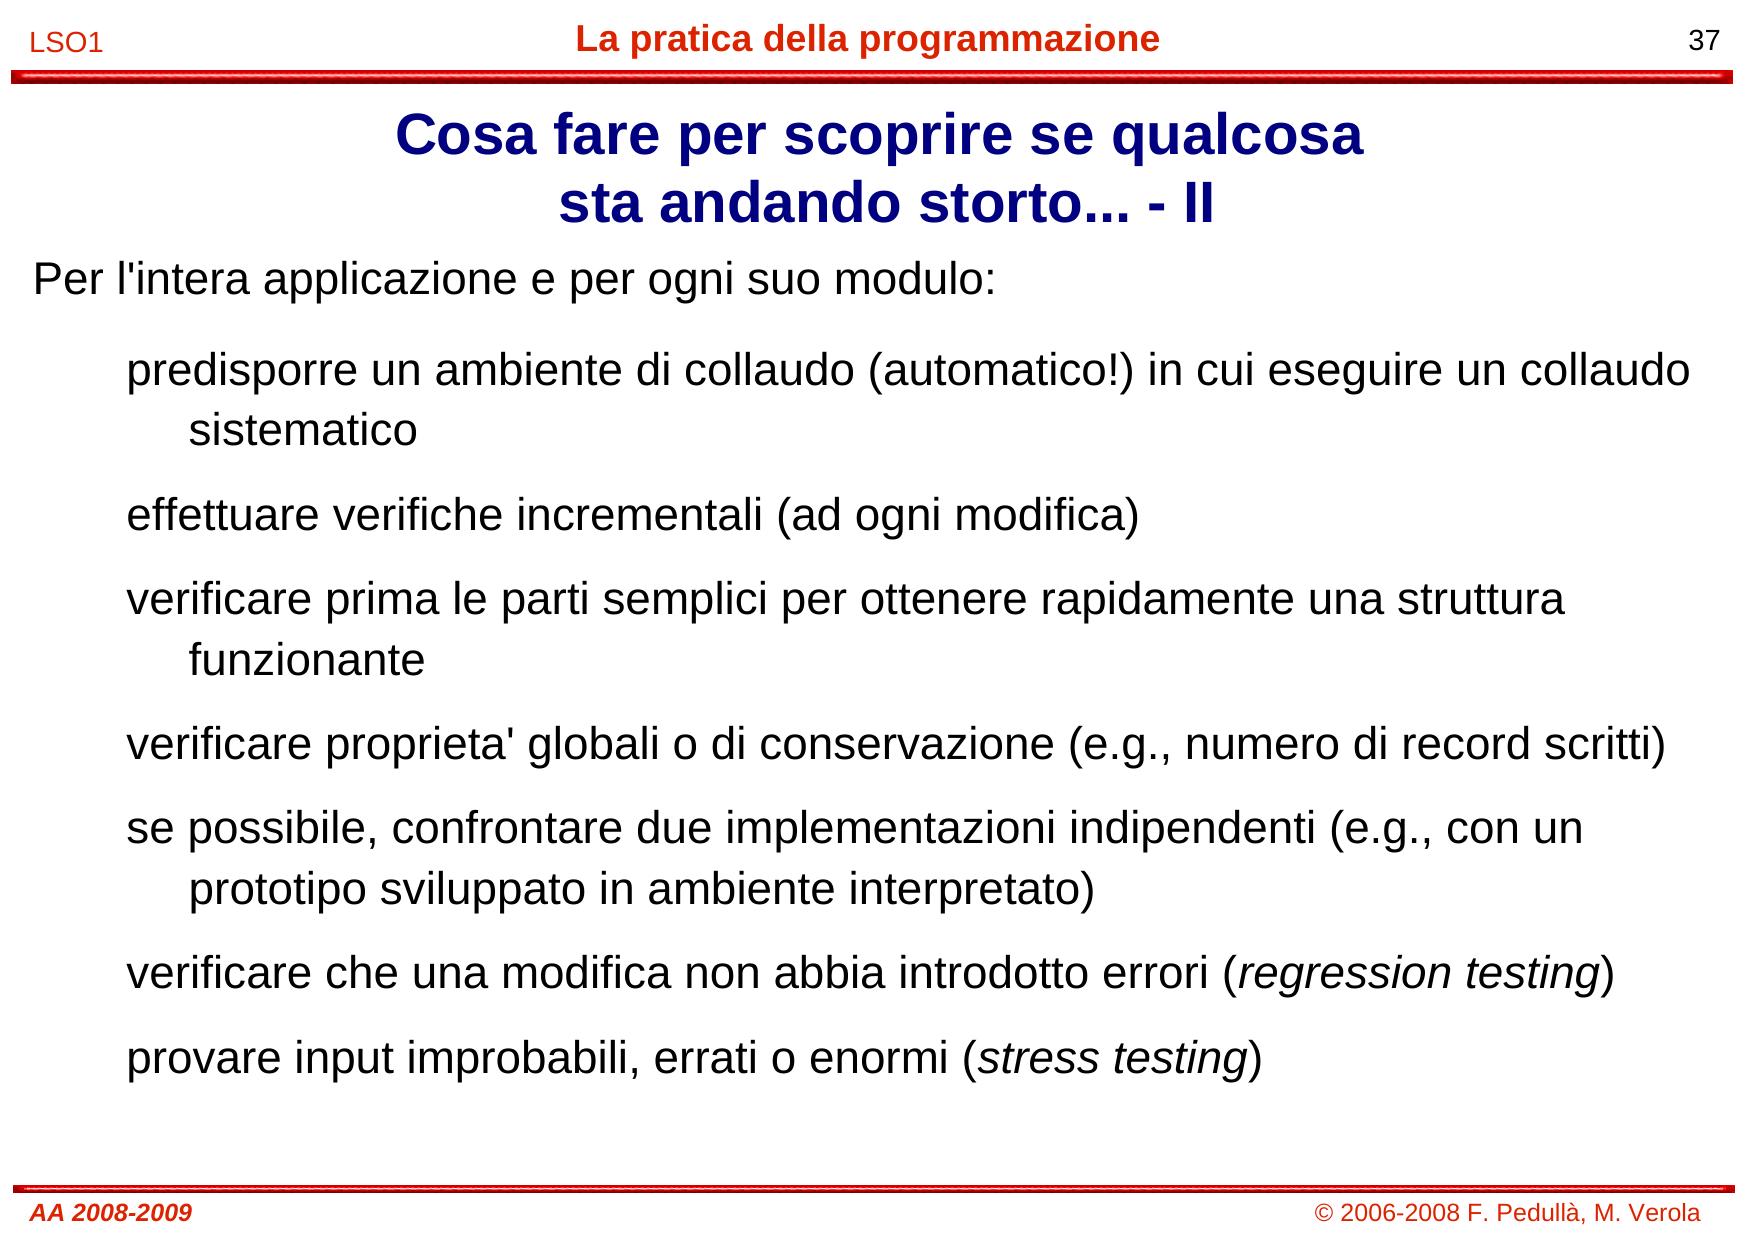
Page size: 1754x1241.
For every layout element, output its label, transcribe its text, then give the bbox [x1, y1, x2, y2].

picture [13, 1185, 1735, 1193]
text_box Cosa fare per scoprire se qualcosa sta andando storto... - II [200, 98, 1576, 235]
picture [11, 70, 1733, 84]
list Per l'intera applicazione e per ogni suo modulo: predisporre un ambiente di collaudo (automatico!) in cui eseguire un collaudo sistematico effettuare verifiche incrementali (ad ogni modifica) verificare prima le parti semplici per ottenere rapidamente una struttura funzionante verificare proprieta' globali o di conservazione (e.g., numero di record scritti) se possibile, confrontare due implementazioni indipendenti (e.g., con un prototipo sviluppato in ambiente interpretato) verificare che una modifica non abbia introdotto errori (regression testing) provare input improbabili, errati o enormi (stress testing) [32, 253, 1708, 1140]
